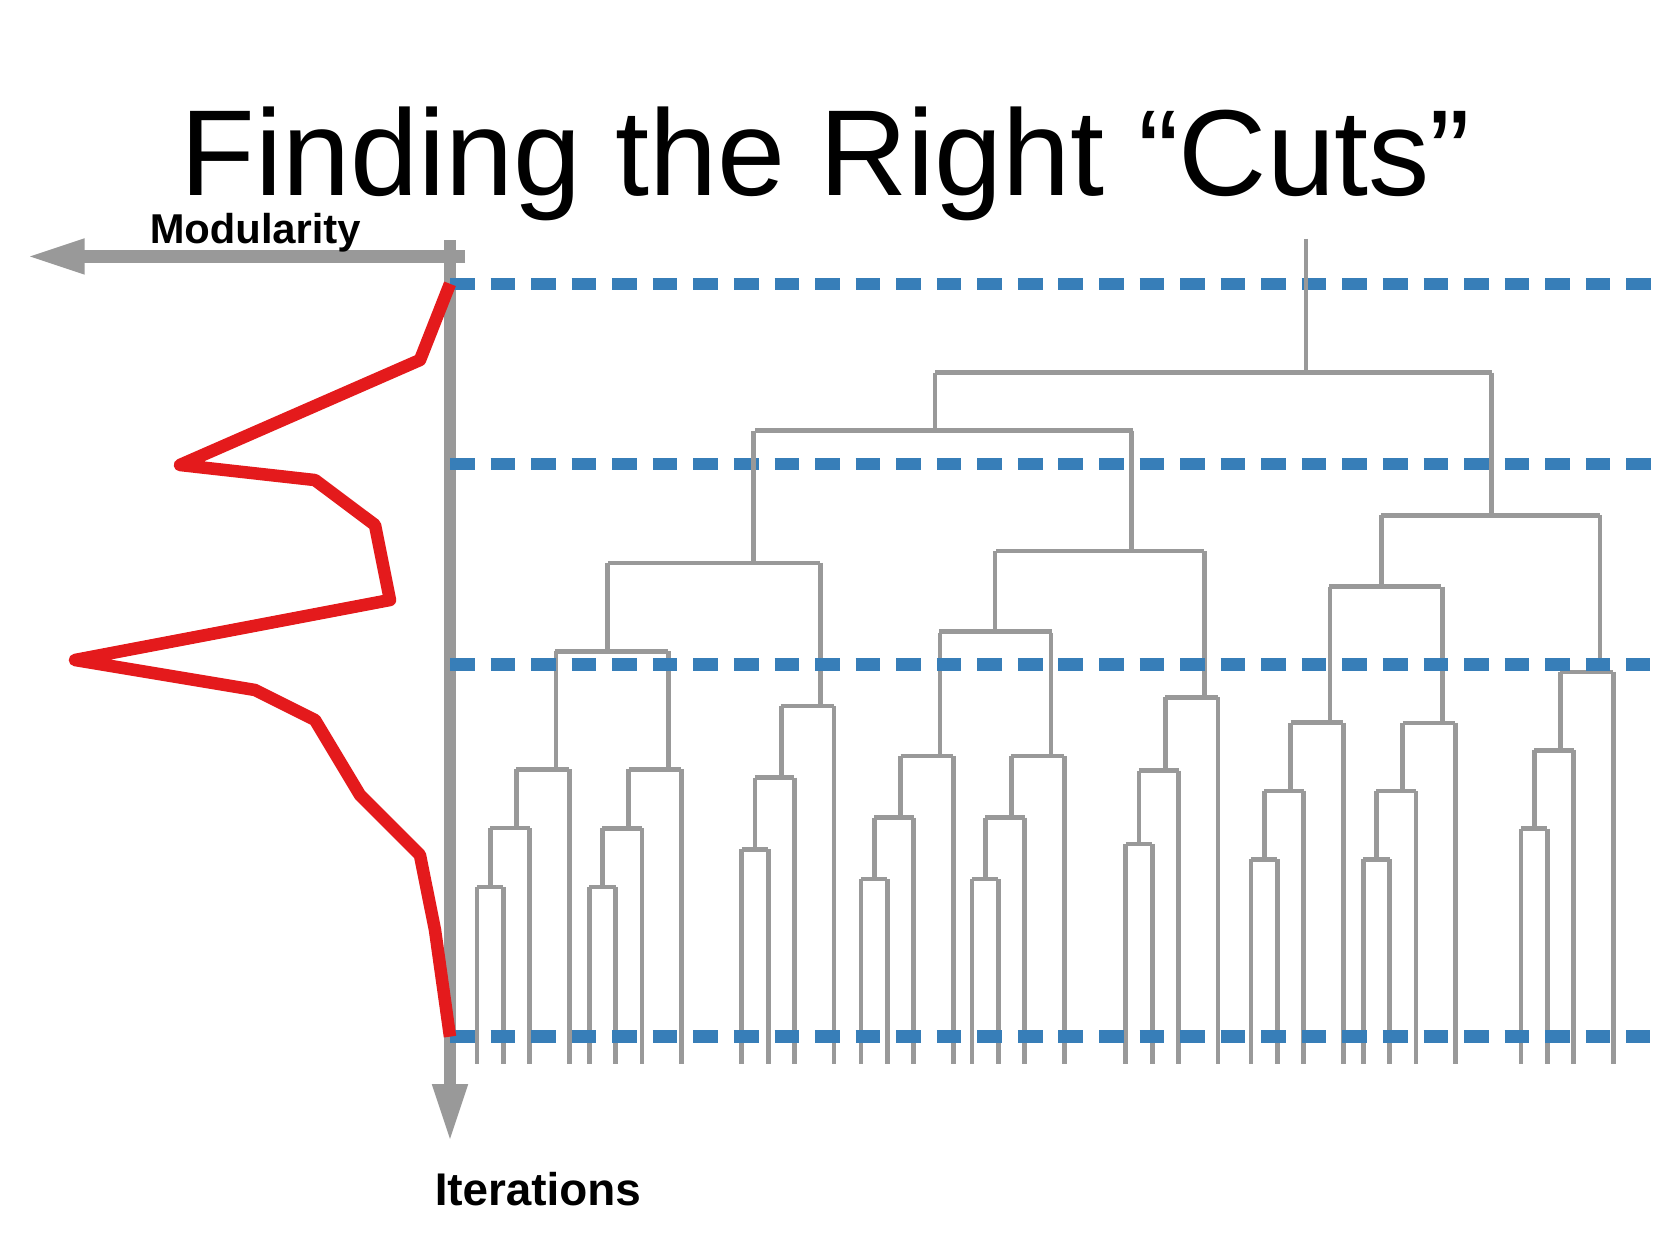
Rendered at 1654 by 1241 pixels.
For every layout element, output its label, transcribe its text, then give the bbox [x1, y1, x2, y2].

title Finding the Right “Cuts” [82, 49, 1571, 257]
text_box Iterations [420, 1156, 656, 1214]
text_box Modularity [135, 198, 376, 253]
